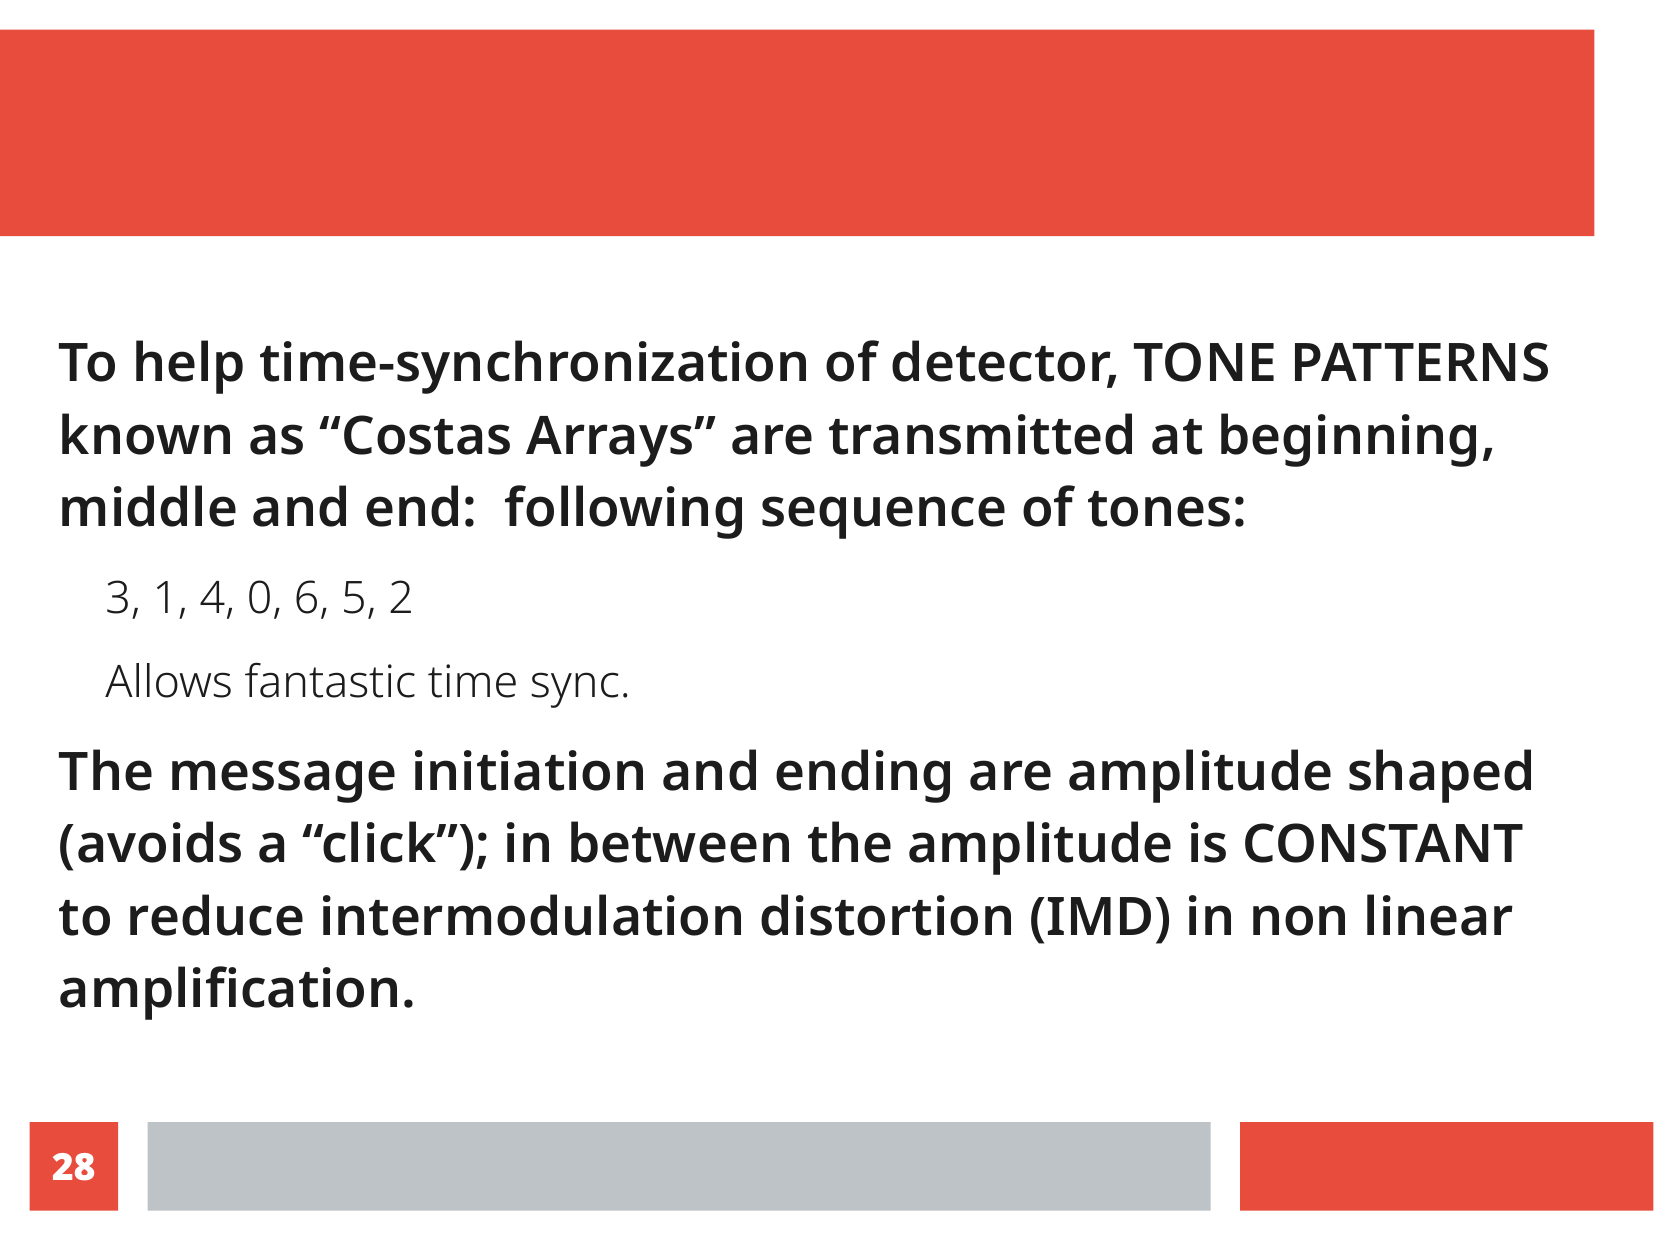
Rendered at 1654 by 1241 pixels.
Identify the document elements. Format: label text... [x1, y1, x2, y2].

list To help time-synchronization of detector, TONE PATTERNS known as “Costas Arrays” are transmitted at beginning, middle and end: following sequence of tones: 3, 1, 4, 0, 6, 5, 2 Allows fantastic time sync. The message initiation and ending are amplitude shaped (avoids a “click”); in between the amplitude is CONSTANT to reduce intermodulation distortion (IMD) in non linear amplification. [59, 324, 1565, 1093]
